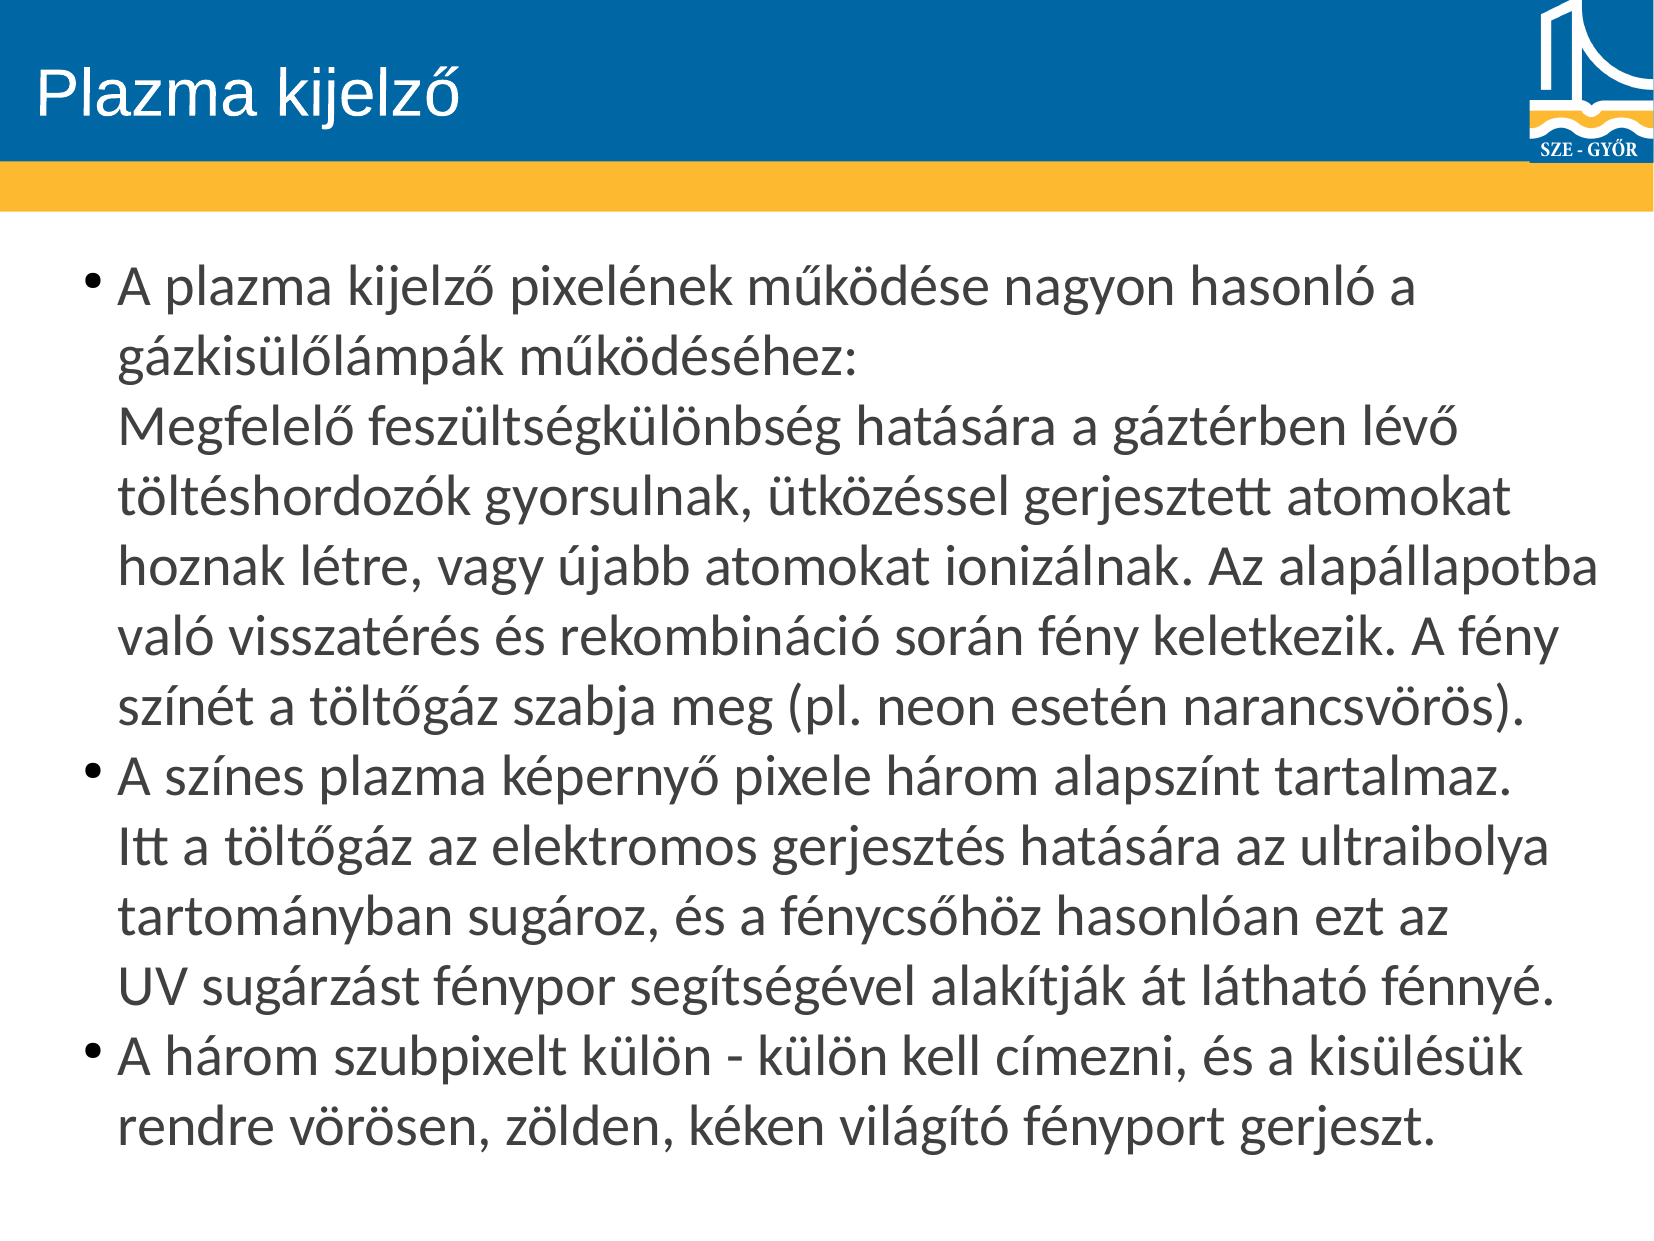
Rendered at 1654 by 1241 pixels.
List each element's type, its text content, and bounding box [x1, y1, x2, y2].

picture [1529, 0, 1654, 163]
text_box Plazma kijelző [34, 48, 1524, 144]
text_box A plazma kijelző pixelének működése nagyon hasonló a gázkisülőlámpák működéséhez: Megfelelő feszültségkülönbség hatására a gáztérben lévő töltéshordozók gyorsulnak, ütközéssel gerjesztett atomokat hoznak létre, vagy újabb atomokat ionizálnak. Az alapállapotba való visszatérés és rekombináció során fény keletkezik. A fény színét a töltőgáz szabja meg (pl. neon esetén narancsvörös). A színes plazma képernyő pixele három alapszínt tartalmaz. Itt a töltőgáz az elektromos gerjesztés hatására az ultraibolya tartományban sugároz, és a fénycsőhöz hasonlóan ezt az UV sugárzást fénypor segítségével alakítják át látható fénnyé. A három szubpixelt külön - külön kell címezni, és a kisülésük rendre vörösen, zölden, kéken világító fényport gerjeszt. [82, 247, 1619, 1198]
